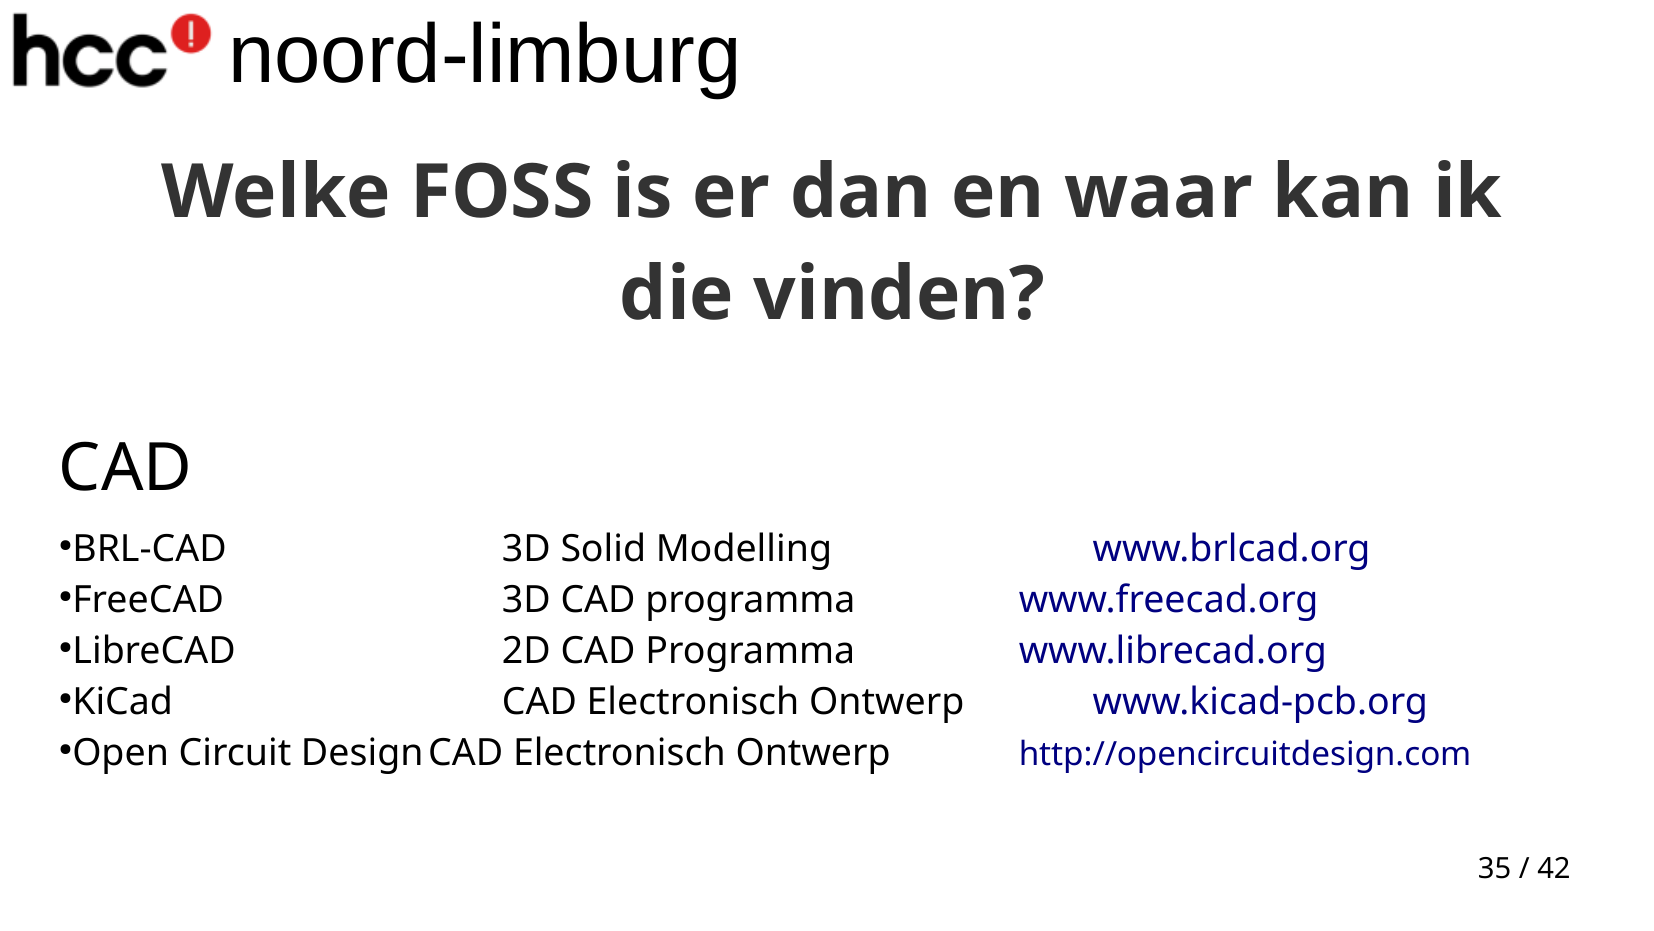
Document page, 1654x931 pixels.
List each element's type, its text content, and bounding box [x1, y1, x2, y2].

title Welke FOSS is er dan en waar kan ik die vinden? [129, 150, 1536, 328]
subtitle CAD BRL-CAD 3D Solid Modelling www.brlcad.org FreeCAD 3D CAD programma www.freecad.org LibreCAD 2D CAD Programma www.librecad.org KiCad CAD Electronisch Ontwerp www.kicad-pcb.org Open Circuit Design CAD Electronisch Ontwerp http://opencircuitdesign.com [59, 380, 1630, 815]
picture [11, 11, 214, 91]
